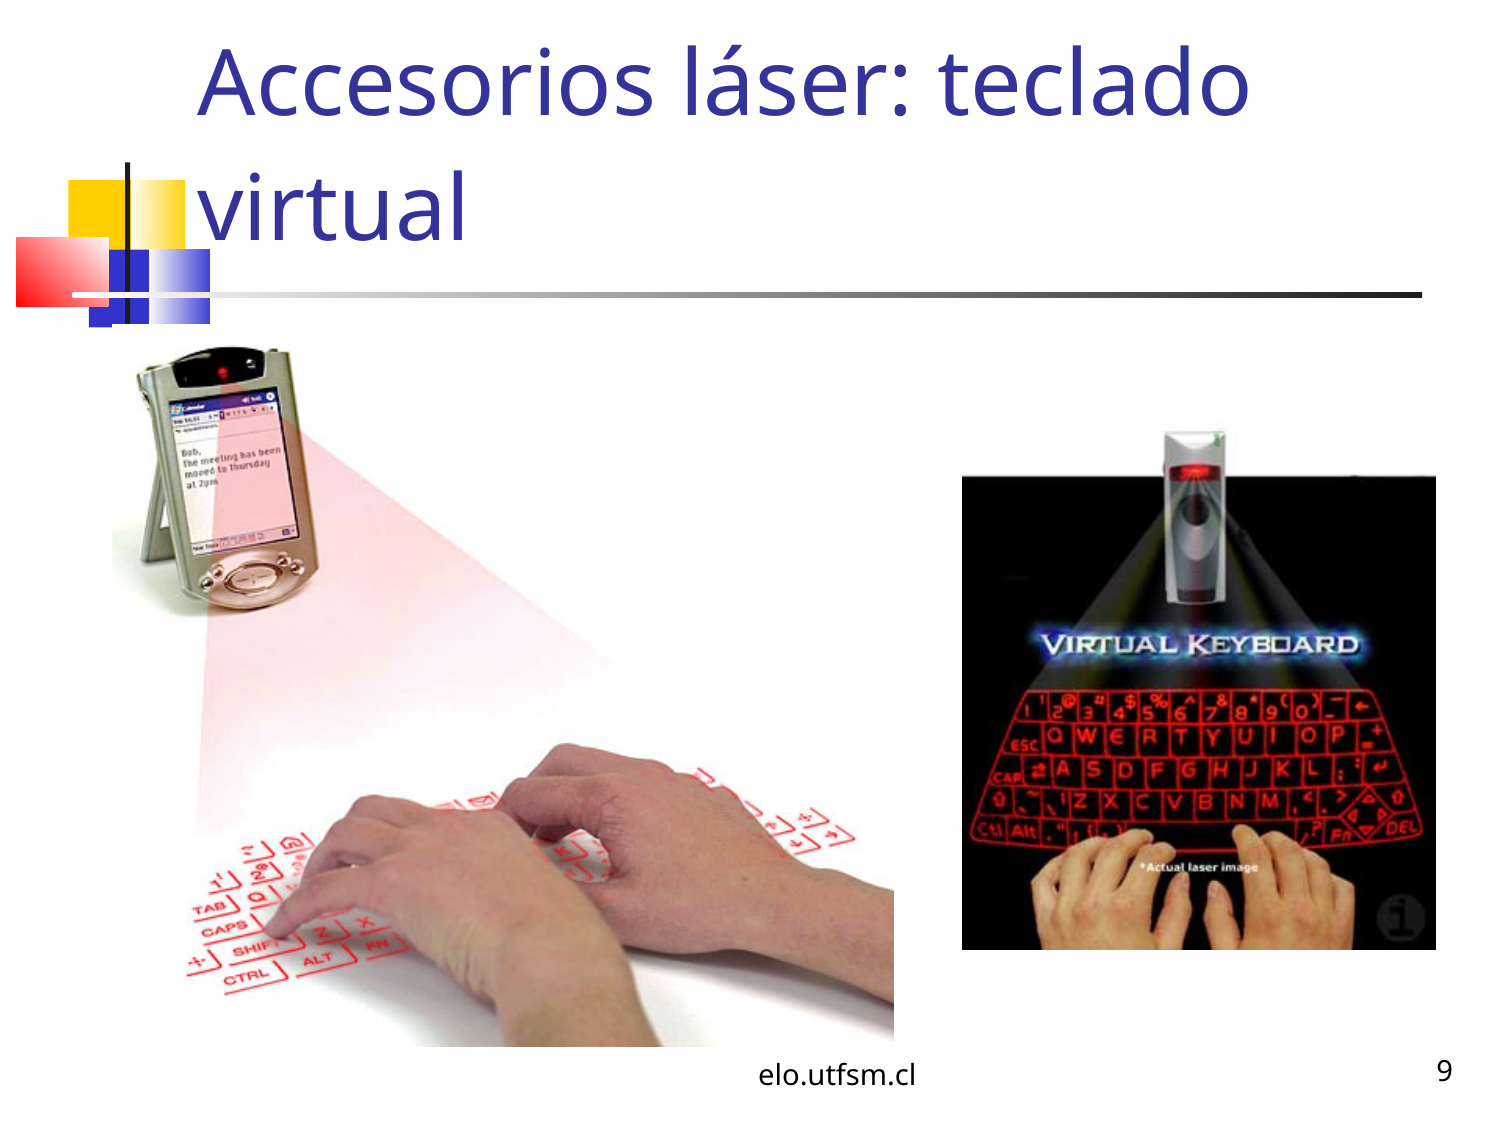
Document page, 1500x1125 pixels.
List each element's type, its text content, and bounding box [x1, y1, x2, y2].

text_box <number> [1155, 1024, 1468, 1100]
picture [962, 422, 1436, 950]
text_box elo.utfsm.cl [599, 1024, 1075, 1100]
picture [112, 324, 894, 1047]
title Accesorios láser: teclado virtual [182, 35, 1461, 276]
